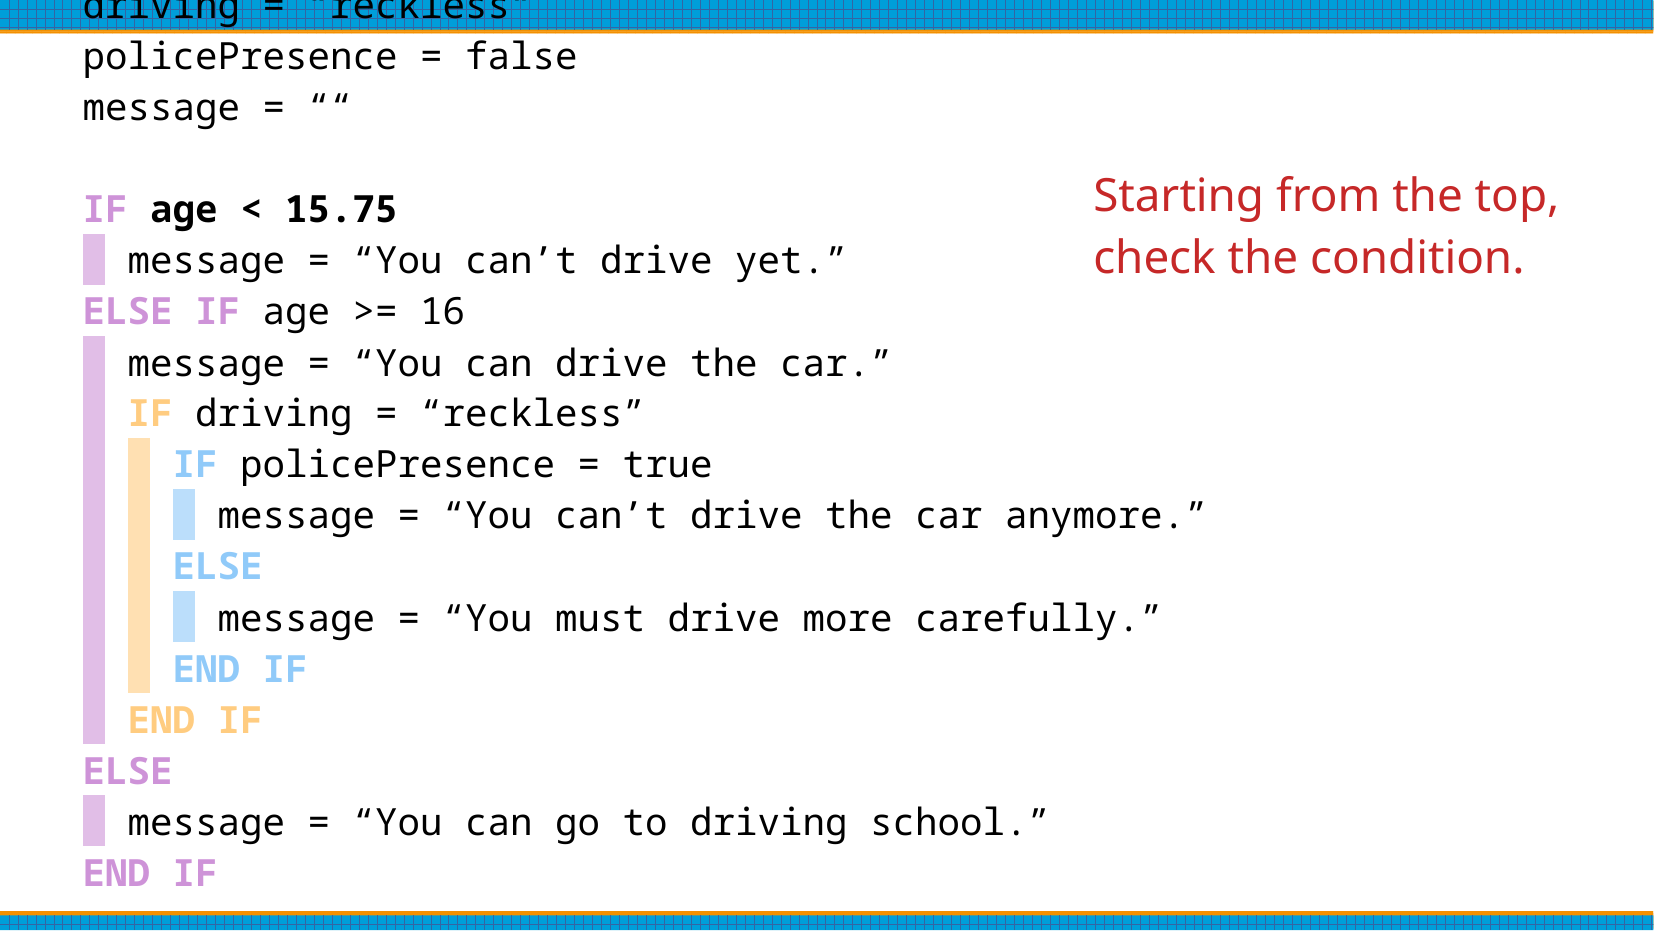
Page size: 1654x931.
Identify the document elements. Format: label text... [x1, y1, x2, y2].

text_box Starting from the top, check the condition. [1087, 75, 1613, 376]
subtitle age = 16 driving = “reckless“ policePresence = false message = ““ IF age < 15.75 message = “You can’t drive yet.” ELSE IF age >= 16 message = “You can drive the car.” IF driving = “reckless” IF policePresence = true message = “You can’t drive the car anymore.” ELSE message = “You must drive more carefully.” END IF END IF ELSE message = “You can go to driving school.” END IF output message [82, 69, 1571, 858]
